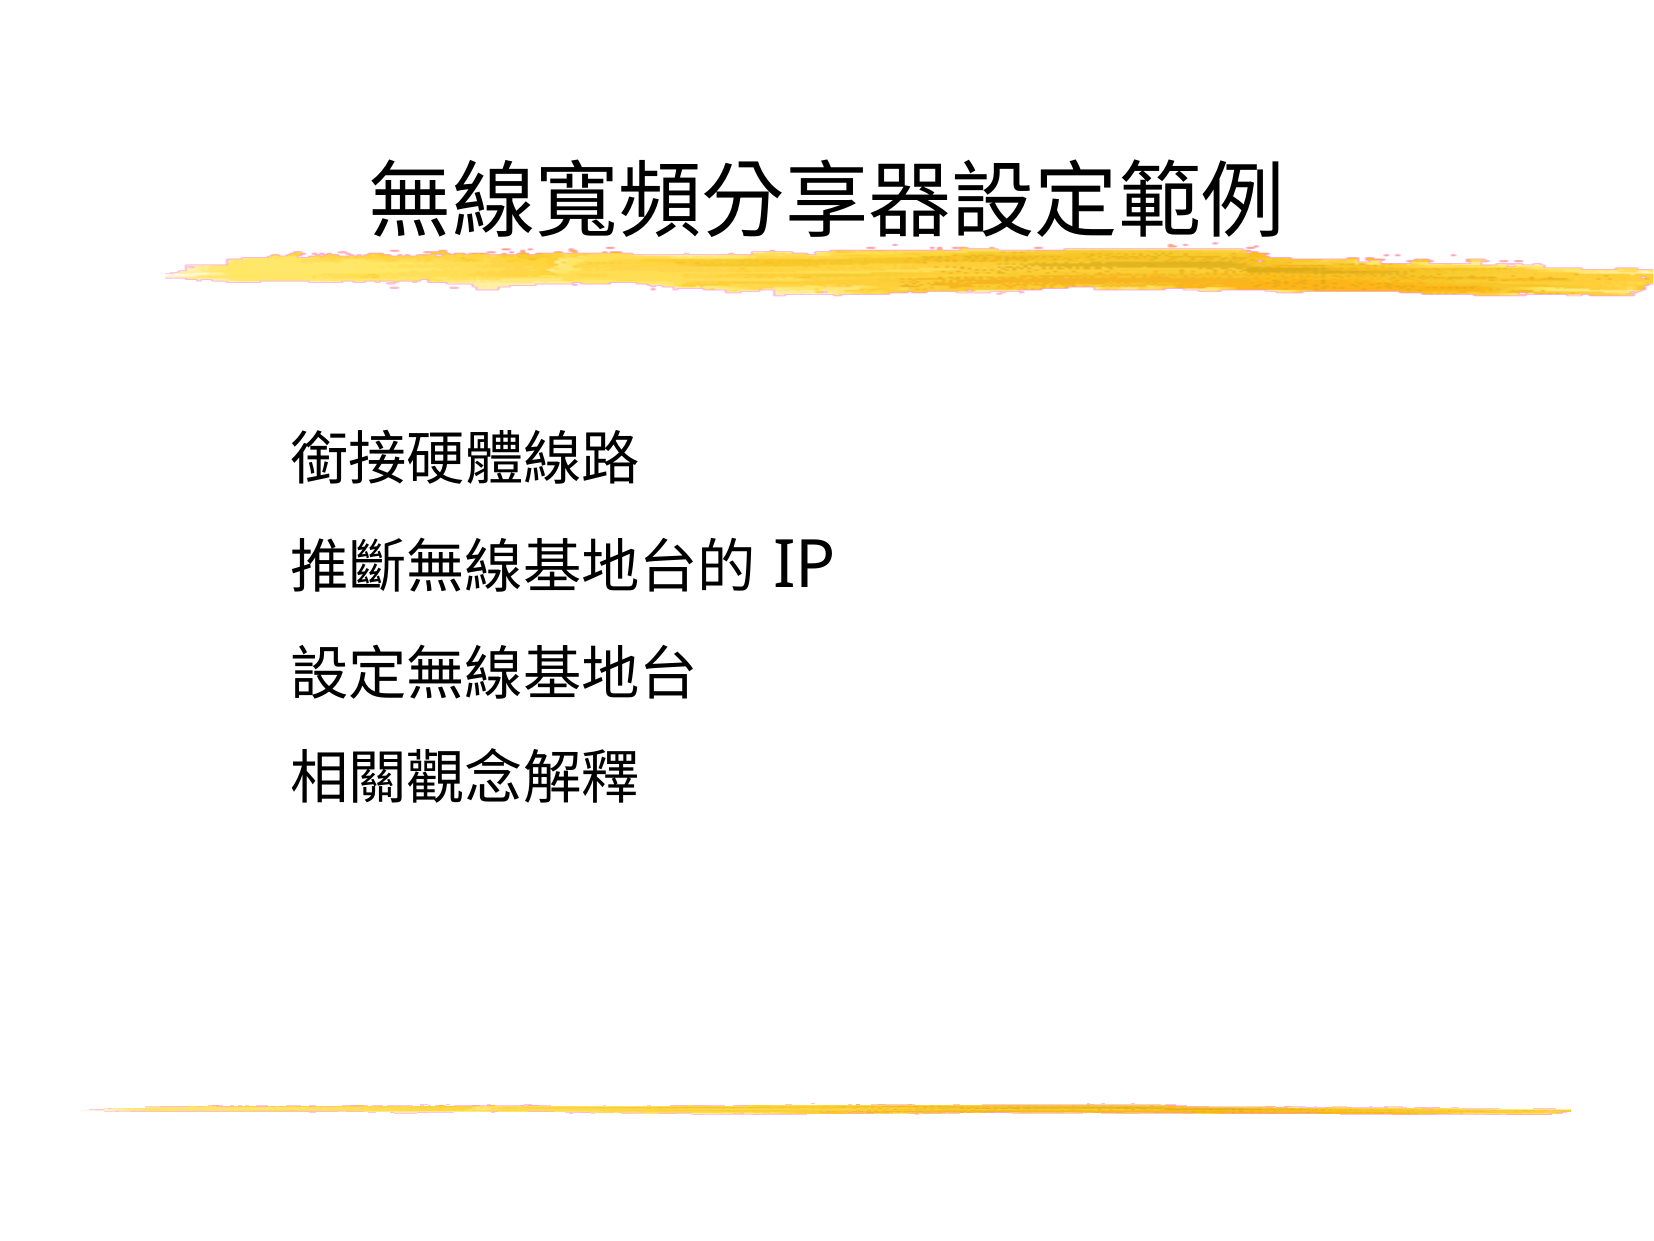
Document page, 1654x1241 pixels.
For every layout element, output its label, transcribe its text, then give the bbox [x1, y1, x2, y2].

picture [82, 1102, 1571, 1117]
title 無線寬頻分享器設定範例 [124, 54, 1530, 262]
picture [165, 237, 1654, 308]
list 銜接硬體線路 推斷無線基地台的IP 設定無線基地台 相關觀念解釋 [275, 399, 1502, 979]
